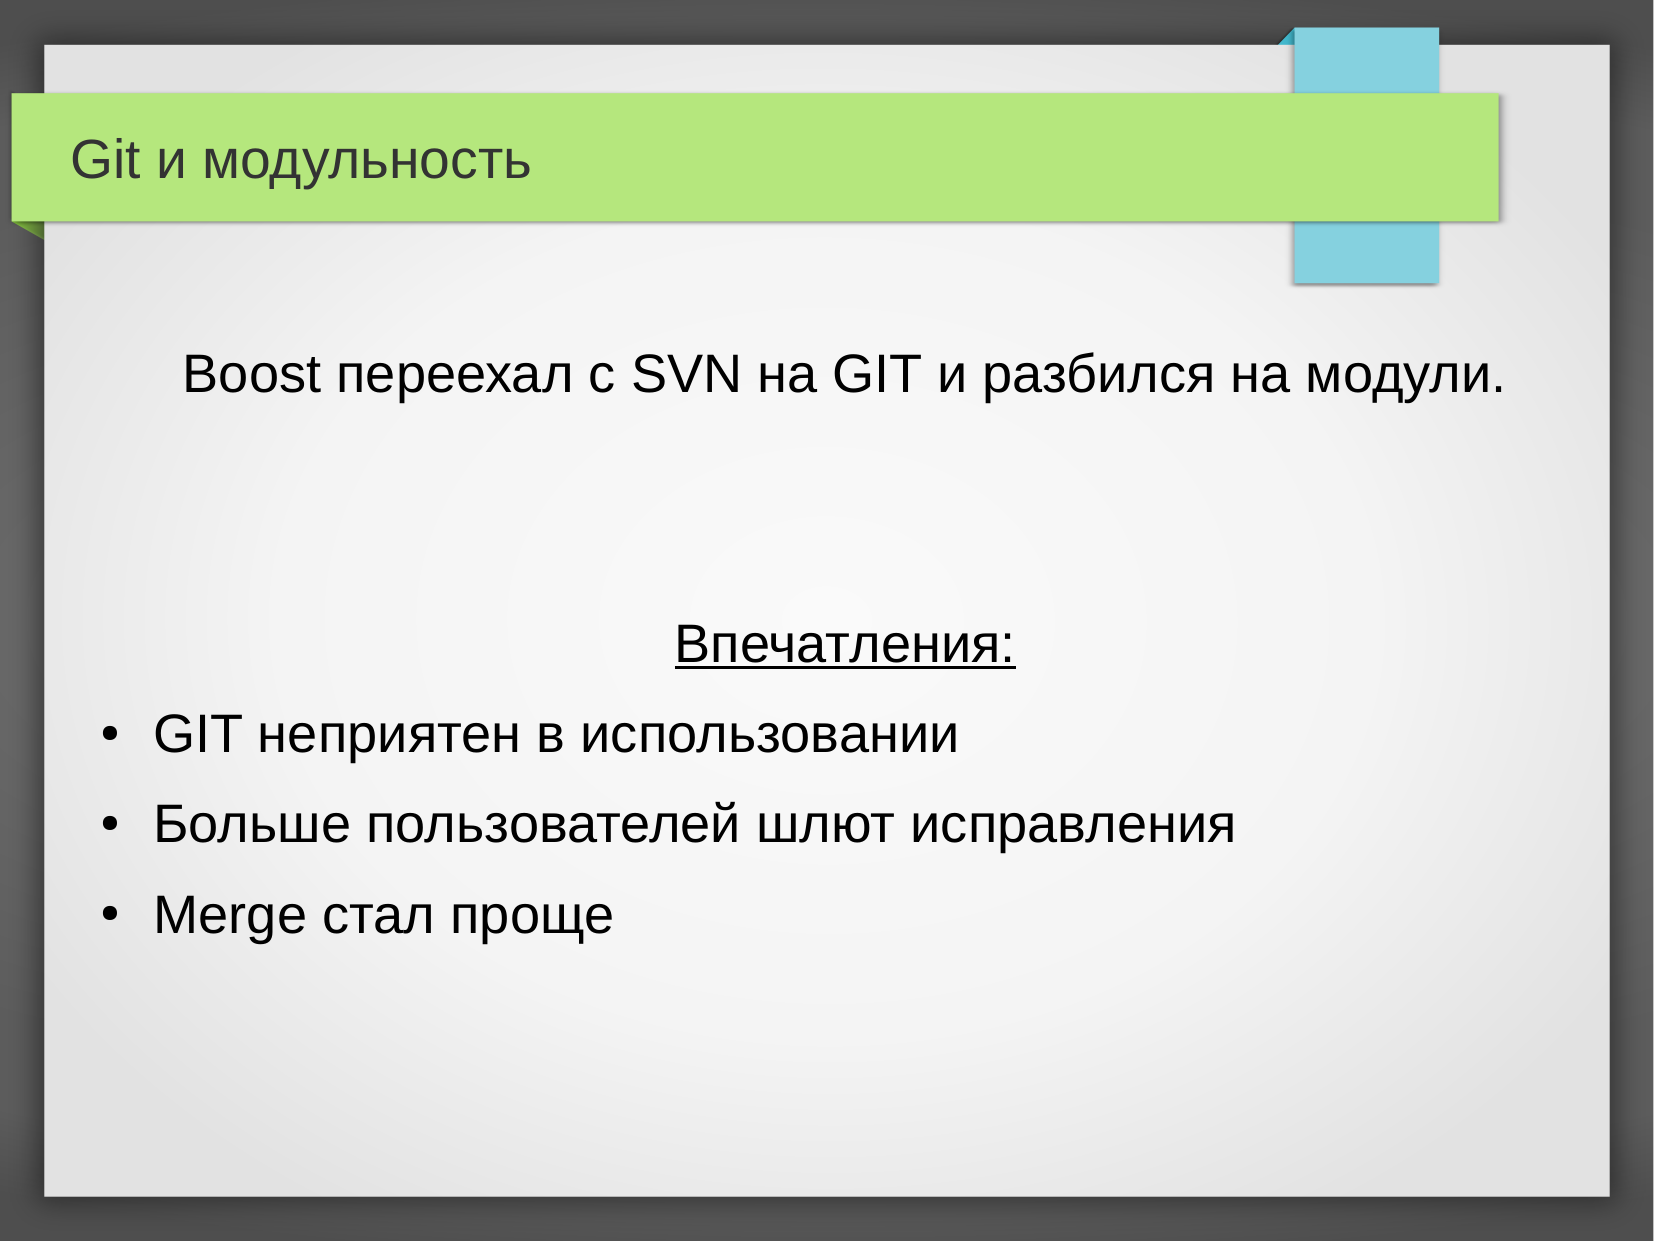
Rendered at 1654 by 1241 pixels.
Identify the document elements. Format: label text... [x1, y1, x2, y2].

list Boost переехал с SVN на GIT и разбился на модули. Впечатления: GIT неприятен в использовании Больше пользователей шлют исправления Merge стал проще [82, 343, 1538, 1063]
picture [0, 0, 1654, 1241]
title Git и модульность [70, 106, 1229, 213]
